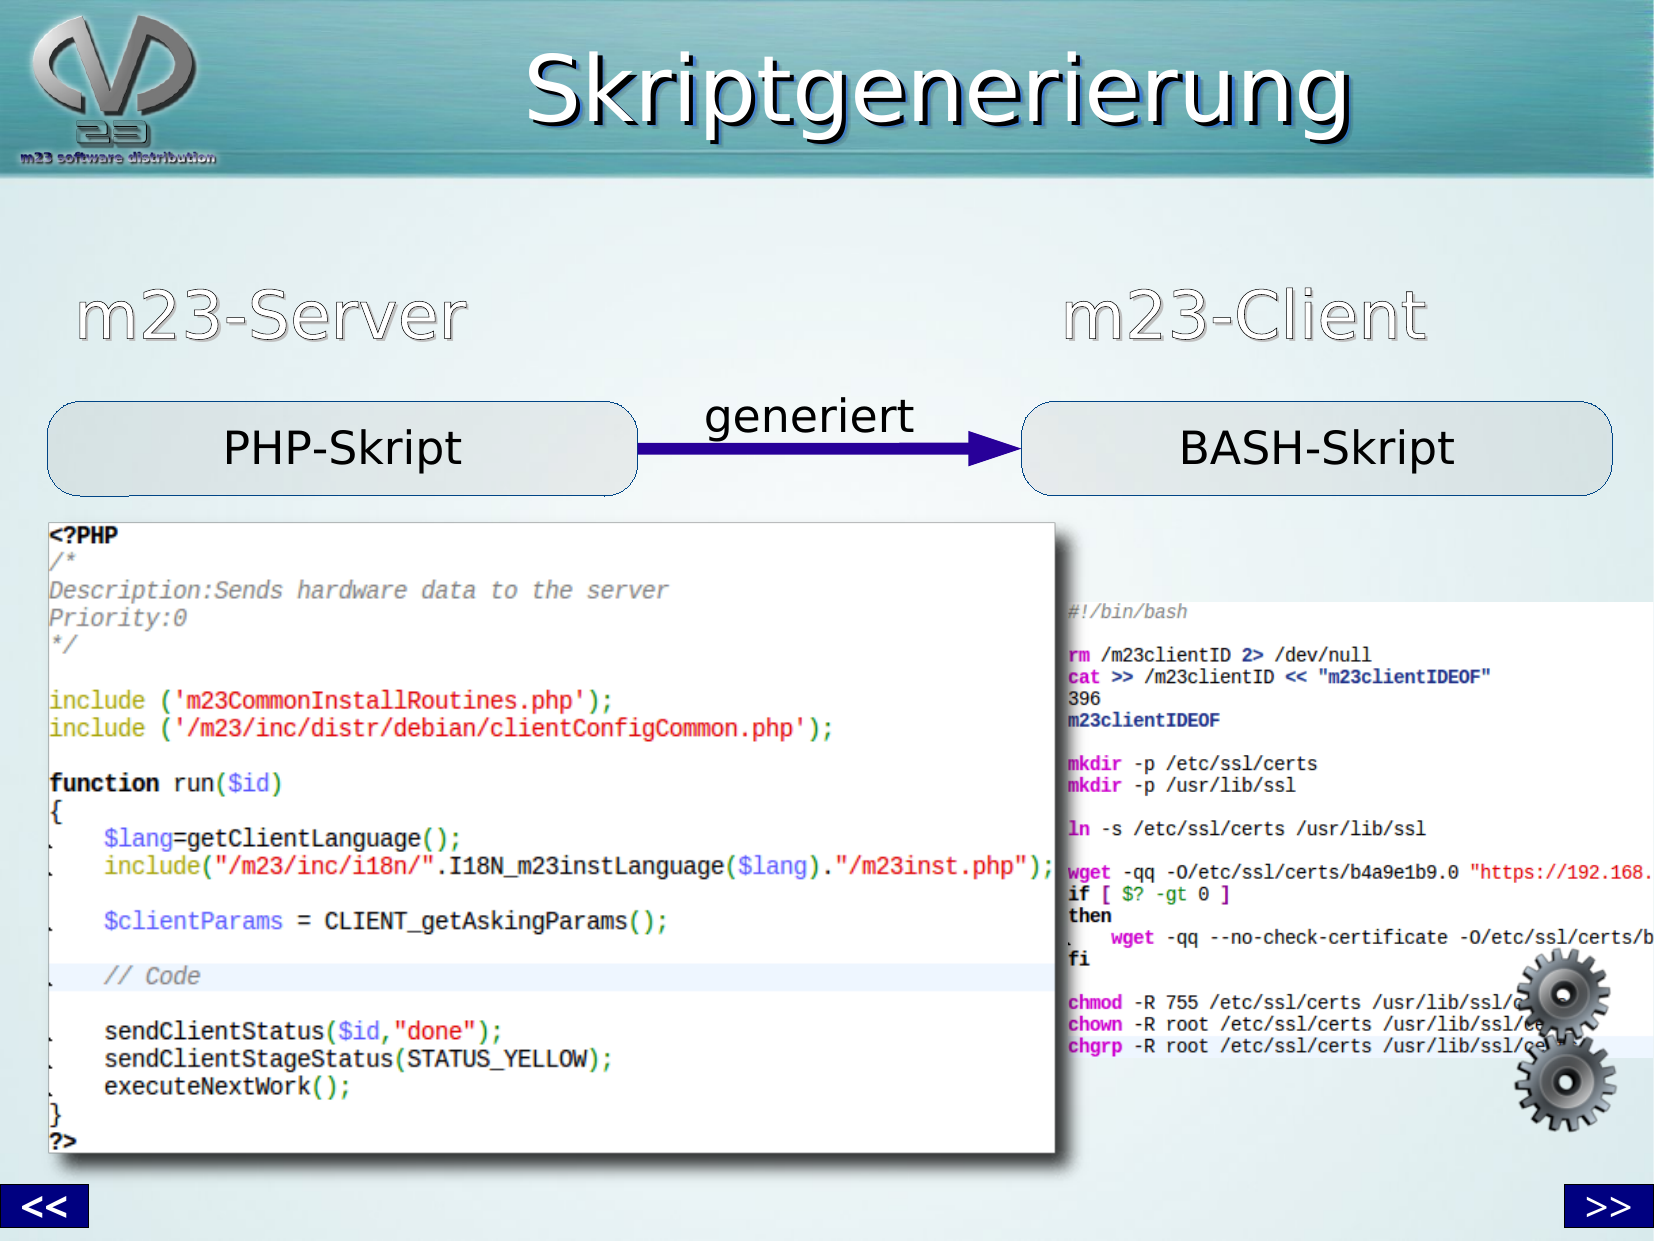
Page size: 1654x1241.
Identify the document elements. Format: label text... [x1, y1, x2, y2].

picture [0, 0, 1654, 1241]
text_box generiert [696, 389, 922, 444]
title Skriptgenerierung [224, 2, 1654, 178]
text_box m23-Server [73, 276, 520, 355]
text_box PHP-Skript [47, 401, 638, 497]
text_box m23-Client [1059, 276, 1506, 355]
text_box BASH-Skript [1021, 401, 1613, 496]
